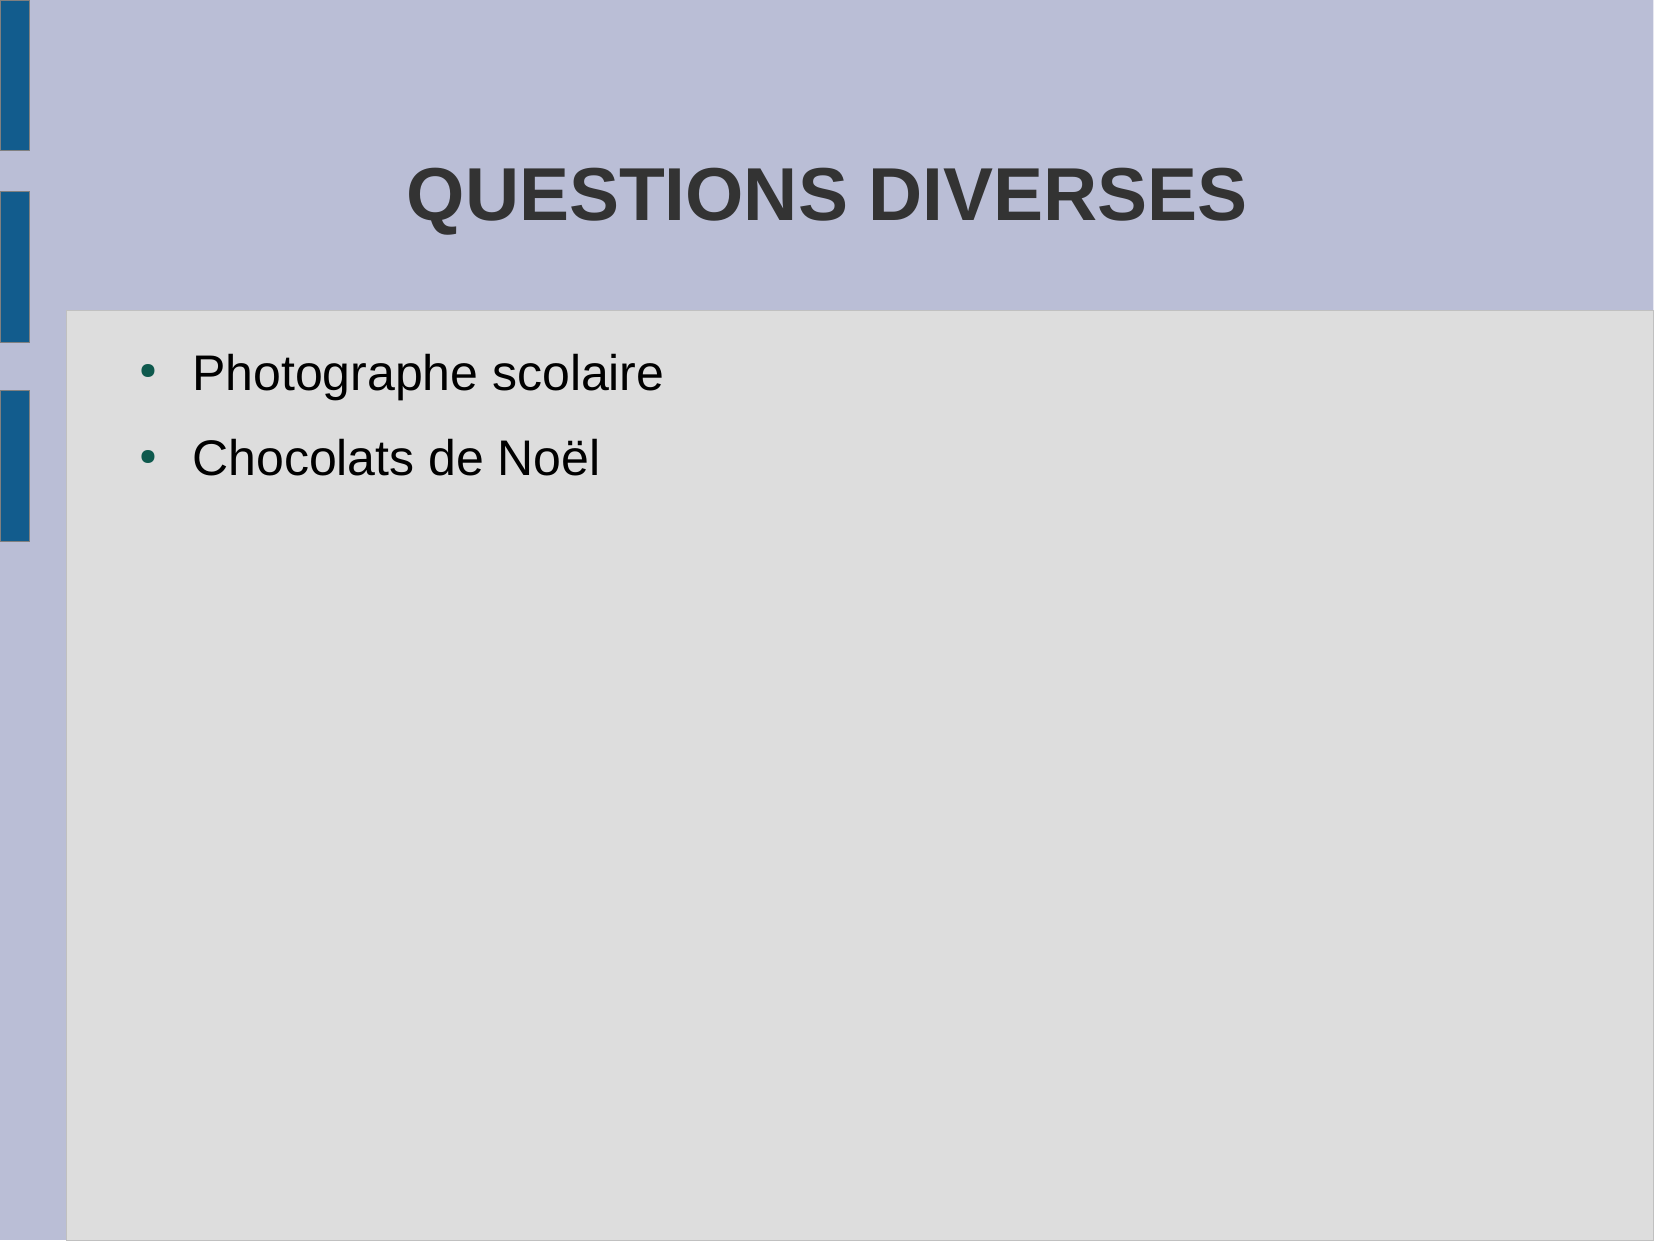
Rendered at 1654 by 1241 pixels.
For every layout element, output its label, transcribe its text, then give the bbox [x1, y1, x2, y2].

list Photographe scolaire Chocolats de Noël [121, 344, 1534, 1127]
title QUESTIONS DIVERSES [121, 128, 1534, 262]
